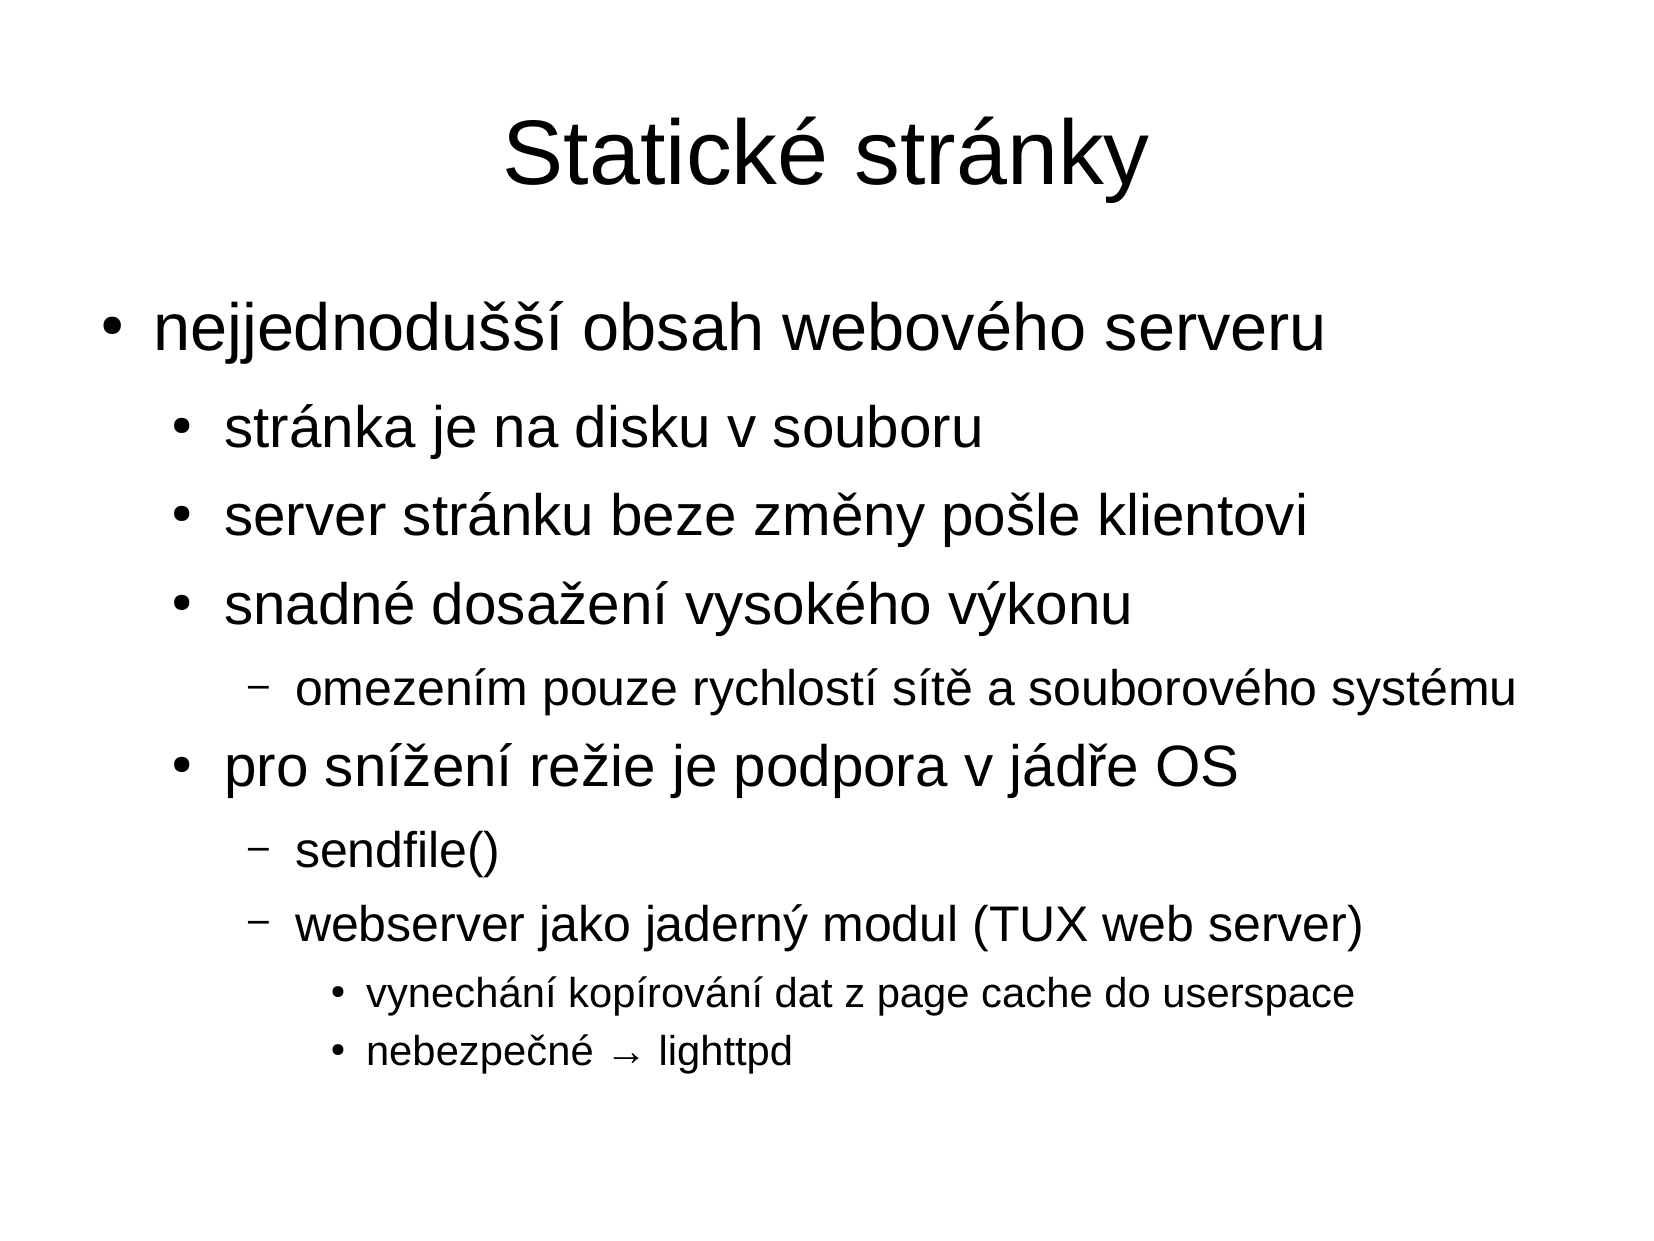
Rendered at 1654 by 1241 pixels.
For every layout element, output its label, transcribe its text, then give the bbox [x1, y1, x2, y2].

title Statické stránky [82, 49, 1571, 257]
list nejjednodušší obsah webového serveru stránka je na disku v souboru server stránku beze změny pošle klientovi snadné dosažení vysokého výkonu omezením pouze rychlostí sítě a souborového systému pro snížení režie je podpora v jádře OS sendfile() webserver jako jaderný modul (TUX web server) vynechání kopírování dat z page cache do userspace nebezpečné → lighttpd [82, 290, 1571, 1109]
